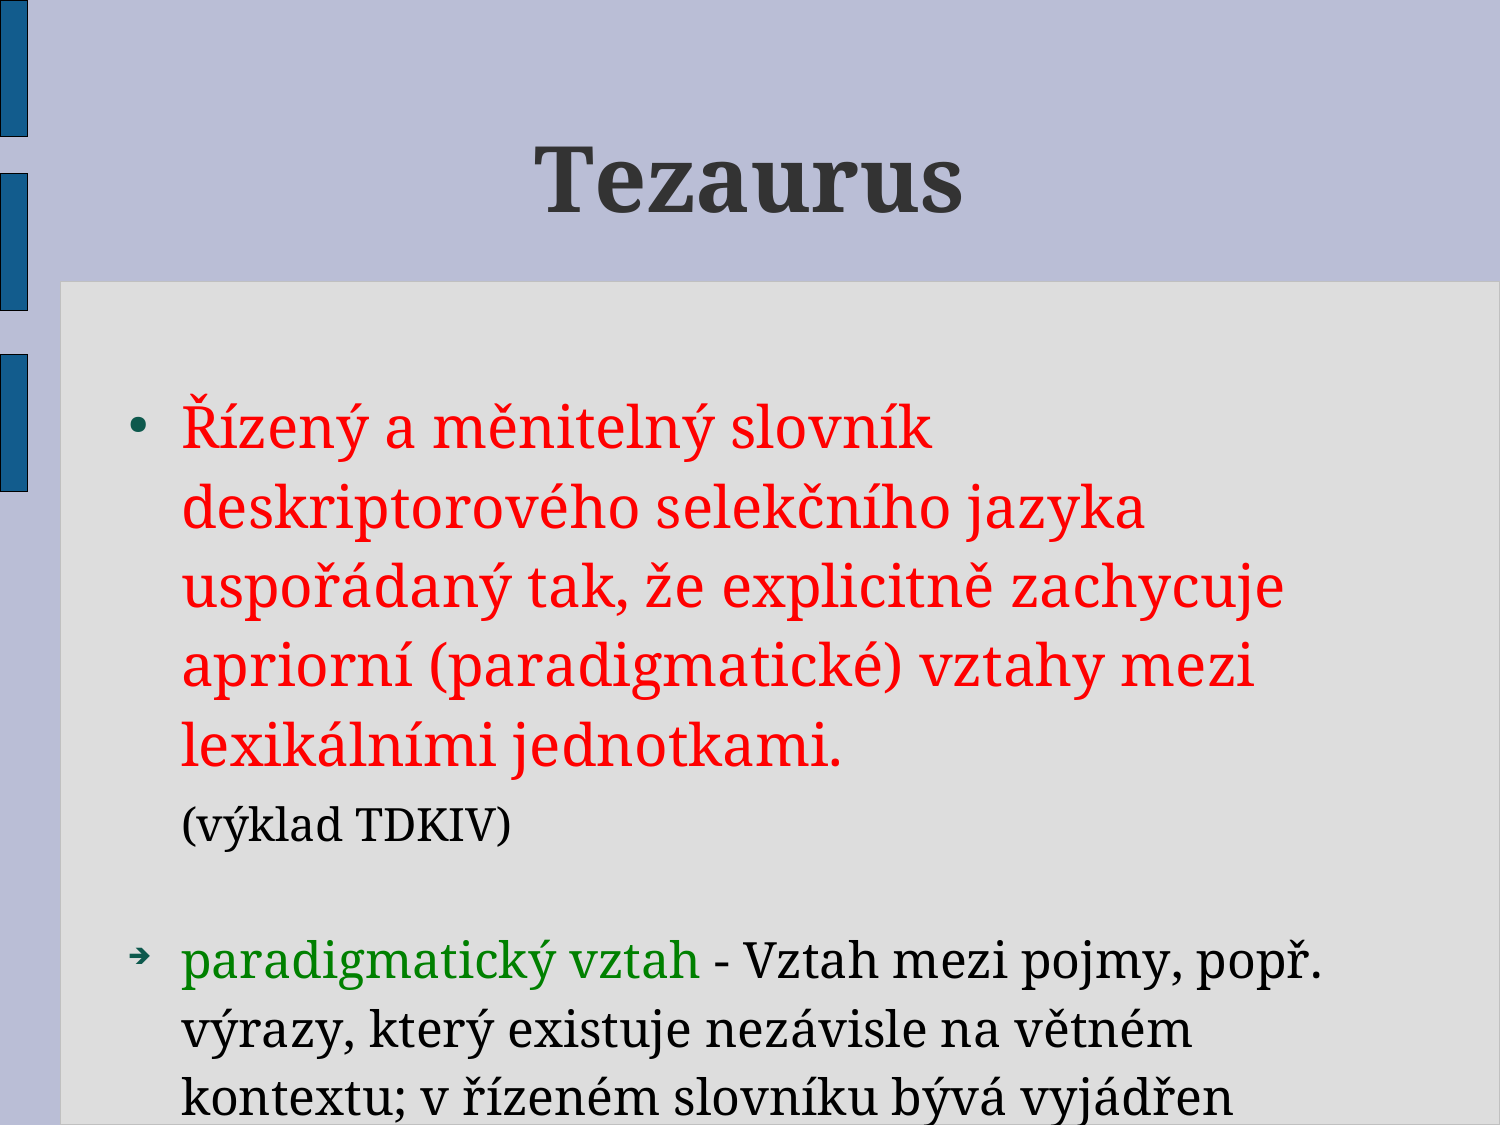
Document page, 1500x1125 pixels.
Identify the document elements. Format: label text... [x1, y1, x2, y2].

list Řízený a měnitelný slovník deskriptorového selekčního jazyka uspořádaný tak, že explicitně zachycuje apriorní (paradigmatické) vztahy mezi lexikálními jednotkami. (výklad TDKIV) paradigmatický vztah - Vztah mezi pojmy, popř. výrazy, který existuje nezávisle na větném kontextu; v řízeném slovníku bývá vyjádřen vztahy mezi lexikálními jednotkami (např. vztah synonymie, homonymie, hierarchie, asociace apod.). (výklad TDKIV) [110, 312, 1392, 1125]
title Tezaurus [110, 90, 1392, 264]
